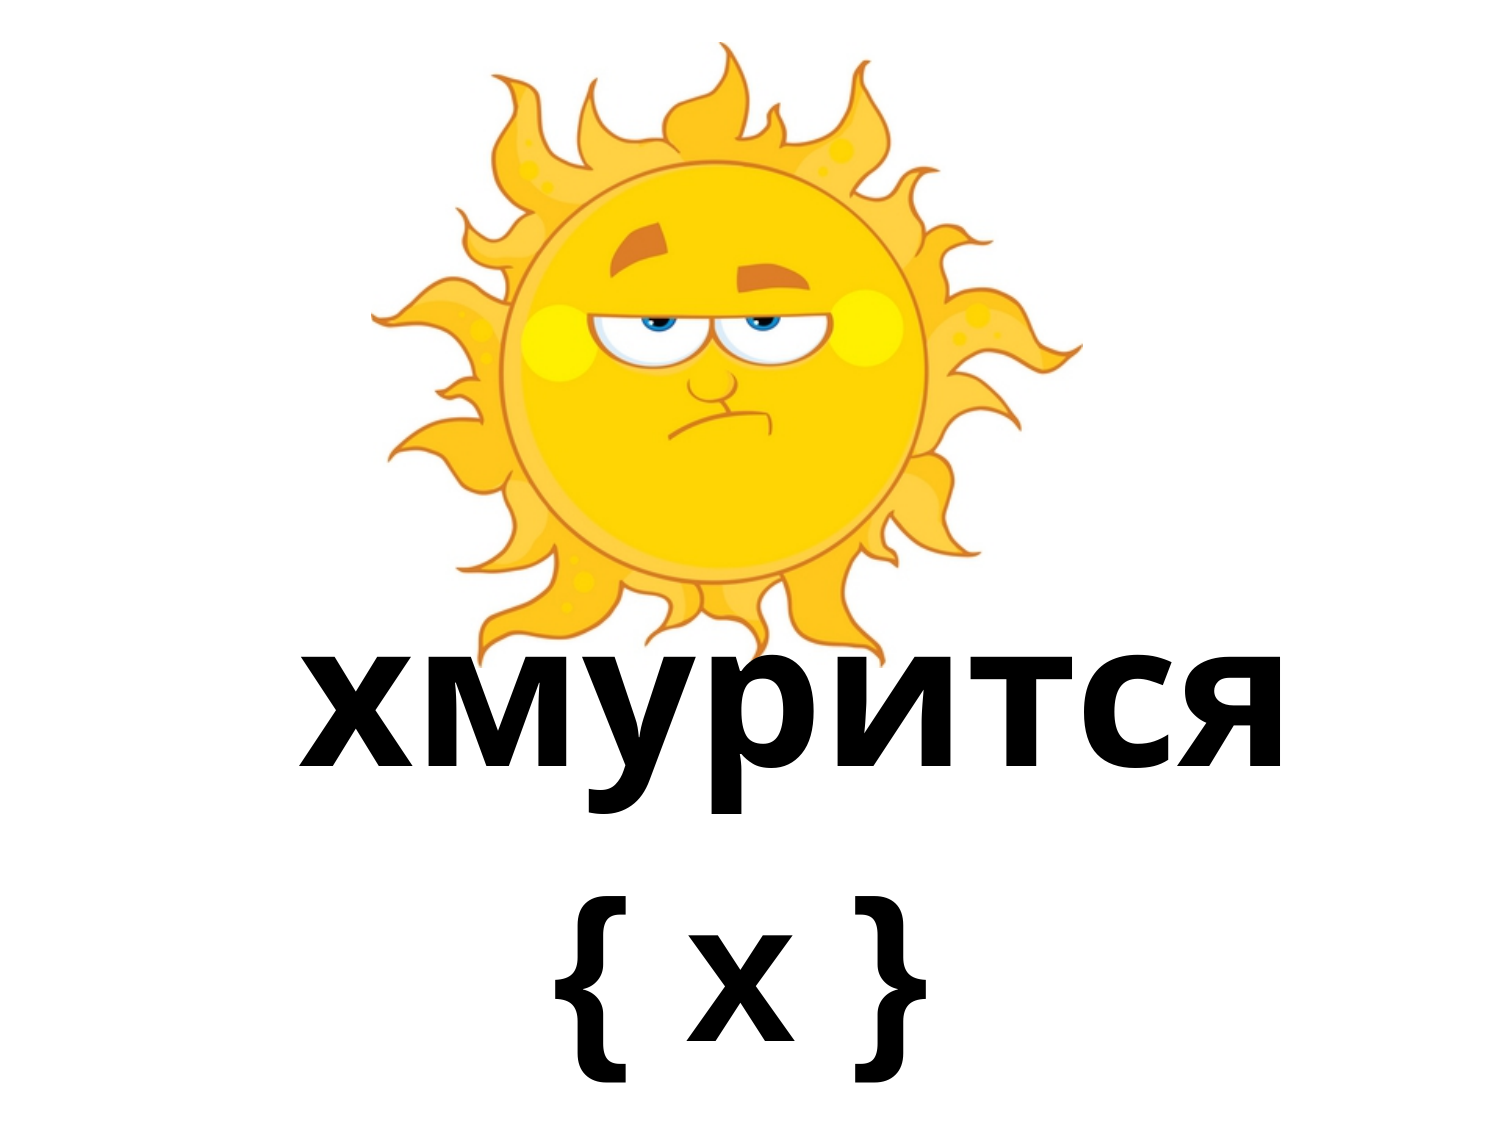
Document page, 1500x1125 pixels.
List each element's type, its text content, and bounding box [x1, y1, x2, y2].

text_box хмурится [283, 558, 1323, 1099]
text_box { x } [537, 834, 1022, 1089]
picture [371, 42, 1083, 558]
